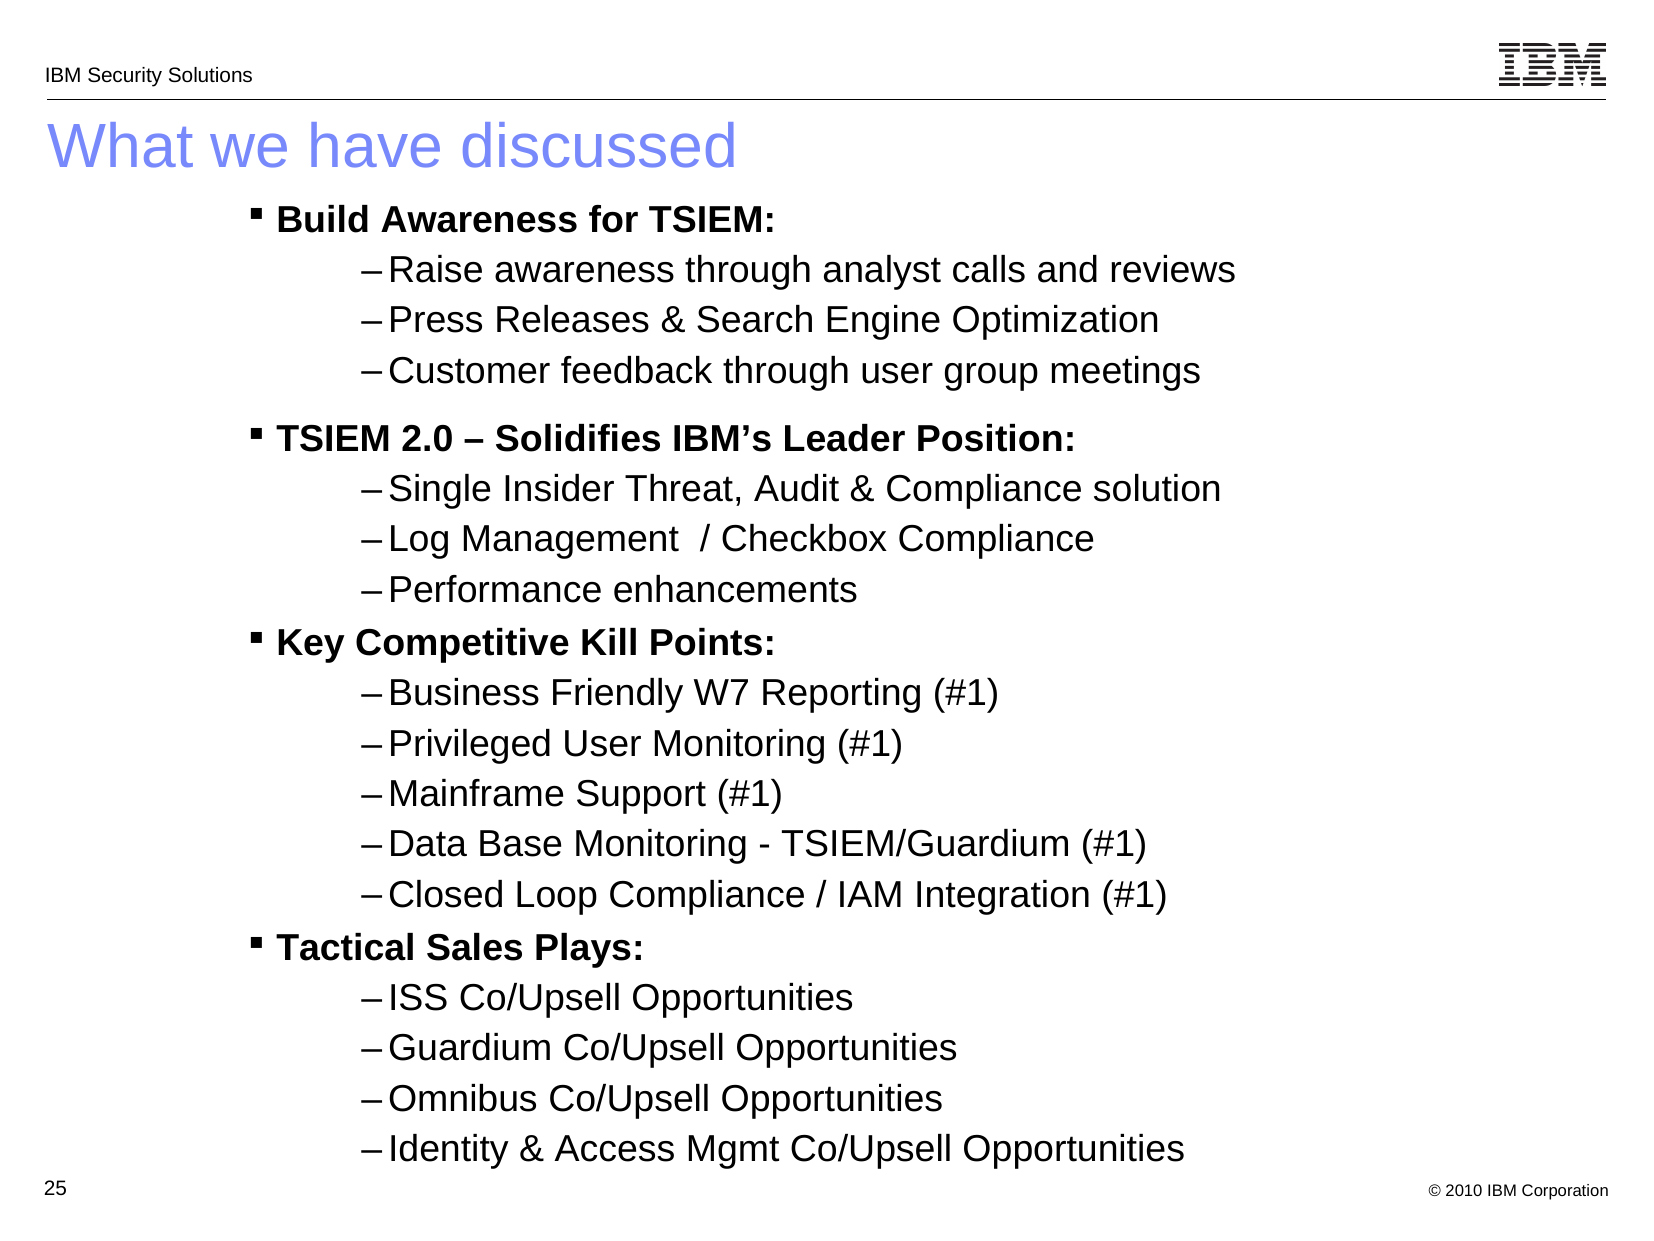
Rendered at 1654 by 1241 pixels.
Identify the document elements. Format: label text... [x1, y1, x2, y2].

list Build Awareness for TSIEM: Raise awareness through analyst calls and reviews Press Releases & Search Engine Optimization Customer feedback through user group meetings TSIEM 2.0 – Solidifies IBM’s Leader Position: Single Insider Threat, Audit & Compliance solution Log Management / Checkbox Compliance Performance enhancements Key Competitive Kill Points: Business Friendly W7 Reporting (#1) Privileged User Monitoring (#1) Mainframe Support (#1) Data Base Monitoring - TSIEM/Guardium (#1) Closed Loop Compliance / IAM Integration (#1) Tactical Sales Plays: ISS Co/Upsell Opportunities Guardium Co/Upsell Opportunities Omnibus Co/Upsell Opportunities Identity & Access Mgmt Co/Upsell Opportunities [232, 187, 1542, 1196]
picture [1499, 43, 1606, 86]
title What we have discussed [32, 107, 1604, 224]
